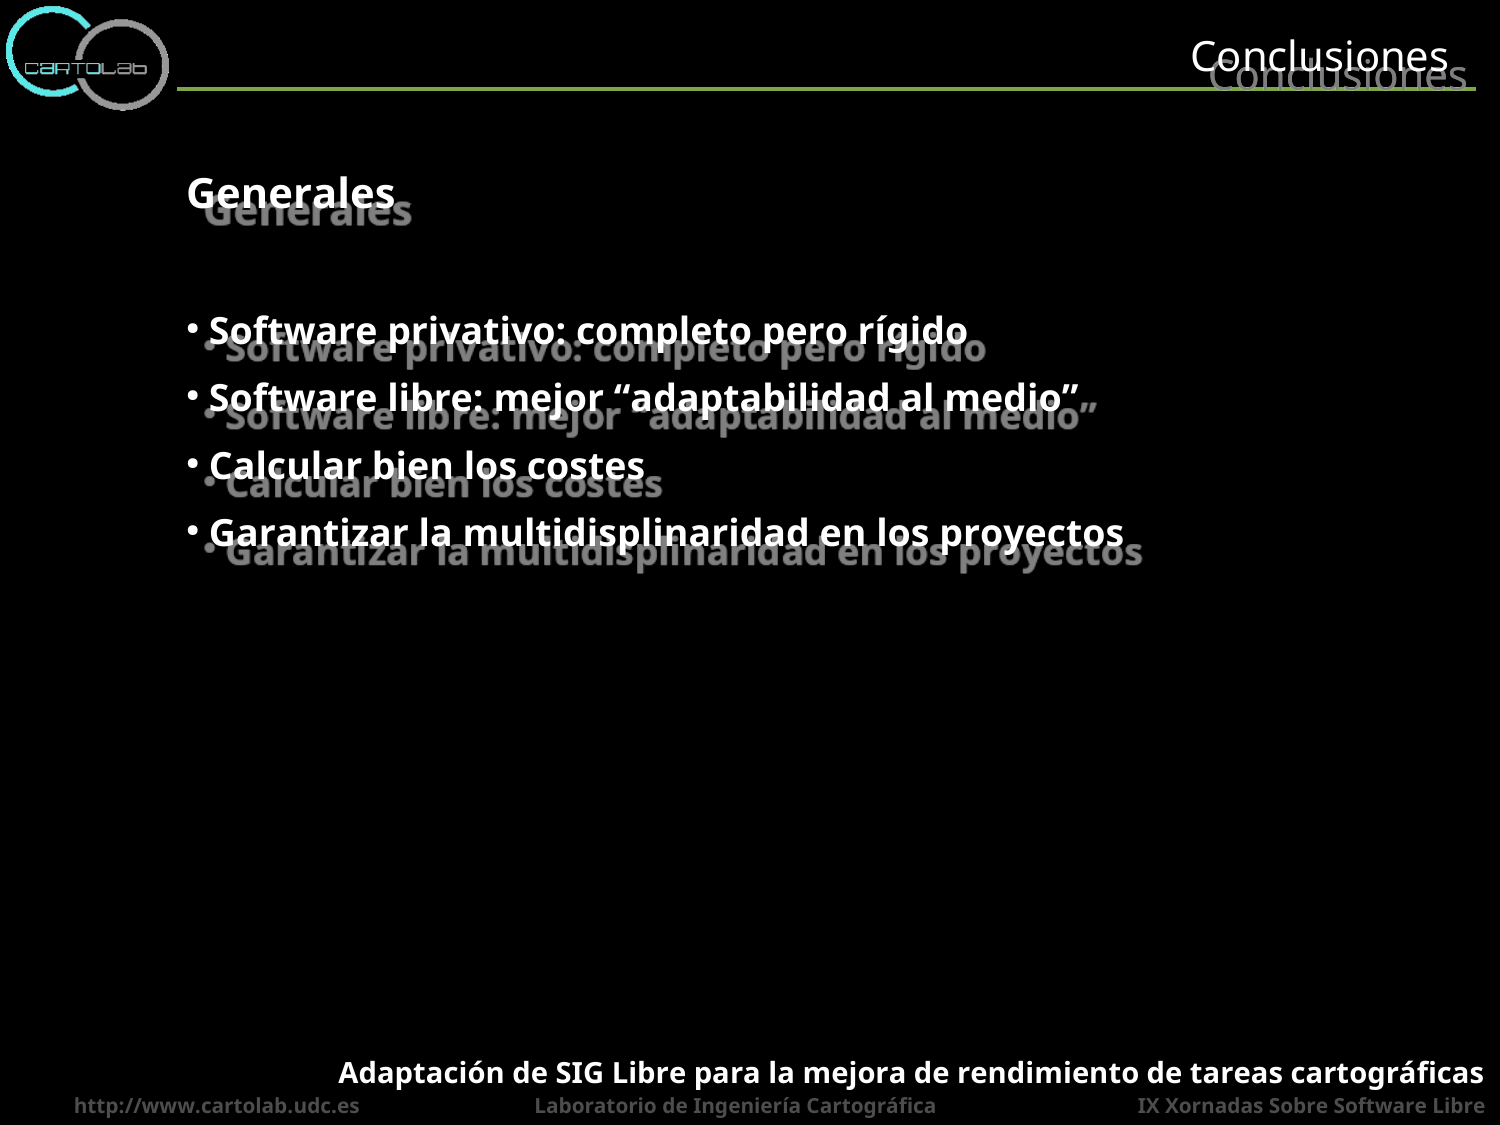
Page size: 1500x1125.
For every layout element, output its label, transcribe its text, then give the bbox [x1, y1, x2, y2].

text_box Generales Software privativo: completo pero rígido Software libre: mejor “adaptabilidad al medio” Calcular bien los costes Garantizar la multidisplinaridad en los proyectos [171, 159, 1441, 916]
text_box Conclusiones [1175, 22, 1478, 88]
